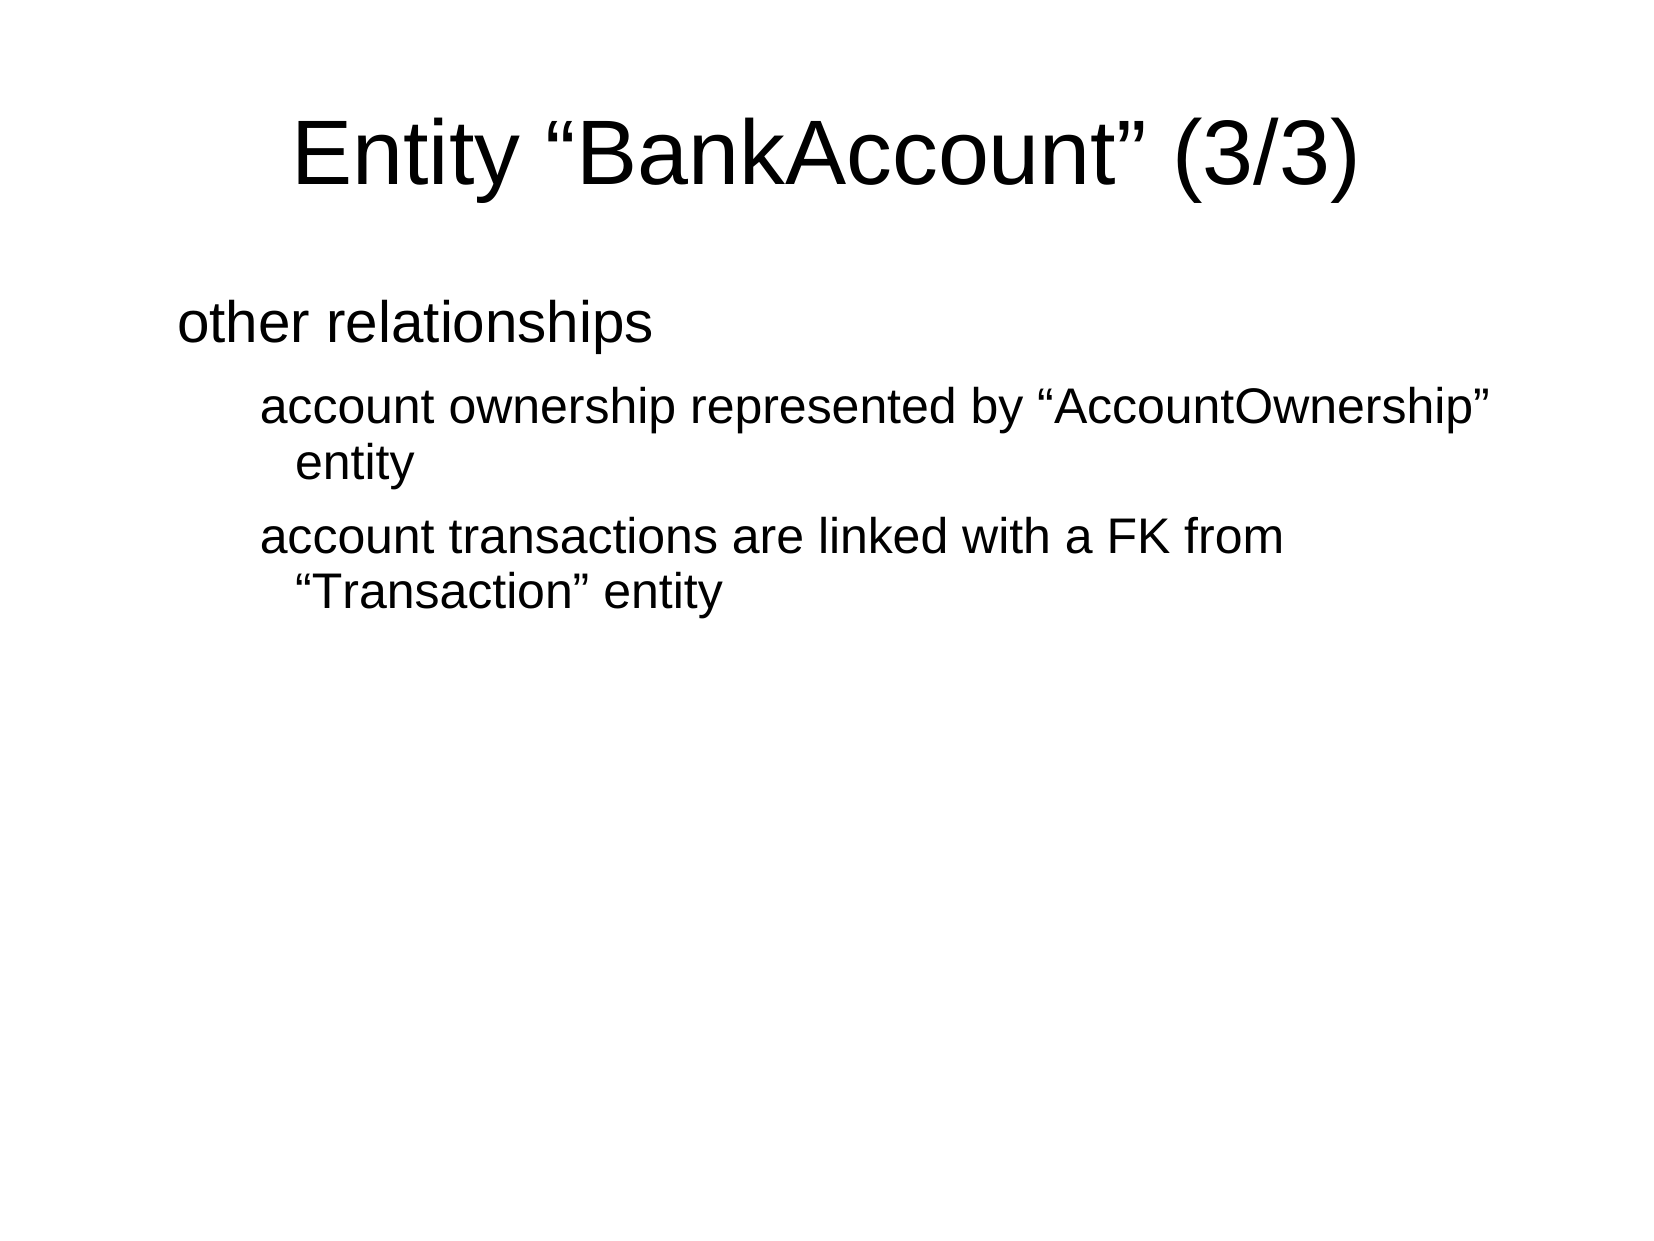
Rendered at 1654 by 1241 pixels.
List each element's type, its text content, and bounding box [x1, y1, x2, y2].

title Entity “BankAccount” (3/3) [82, 49, 1571, 257]
list other relationships account ownership represented by “AccountOwnership” entity account transactions are linked with a FK from “Transaction” entity [82, 290, 1571, 1109]
